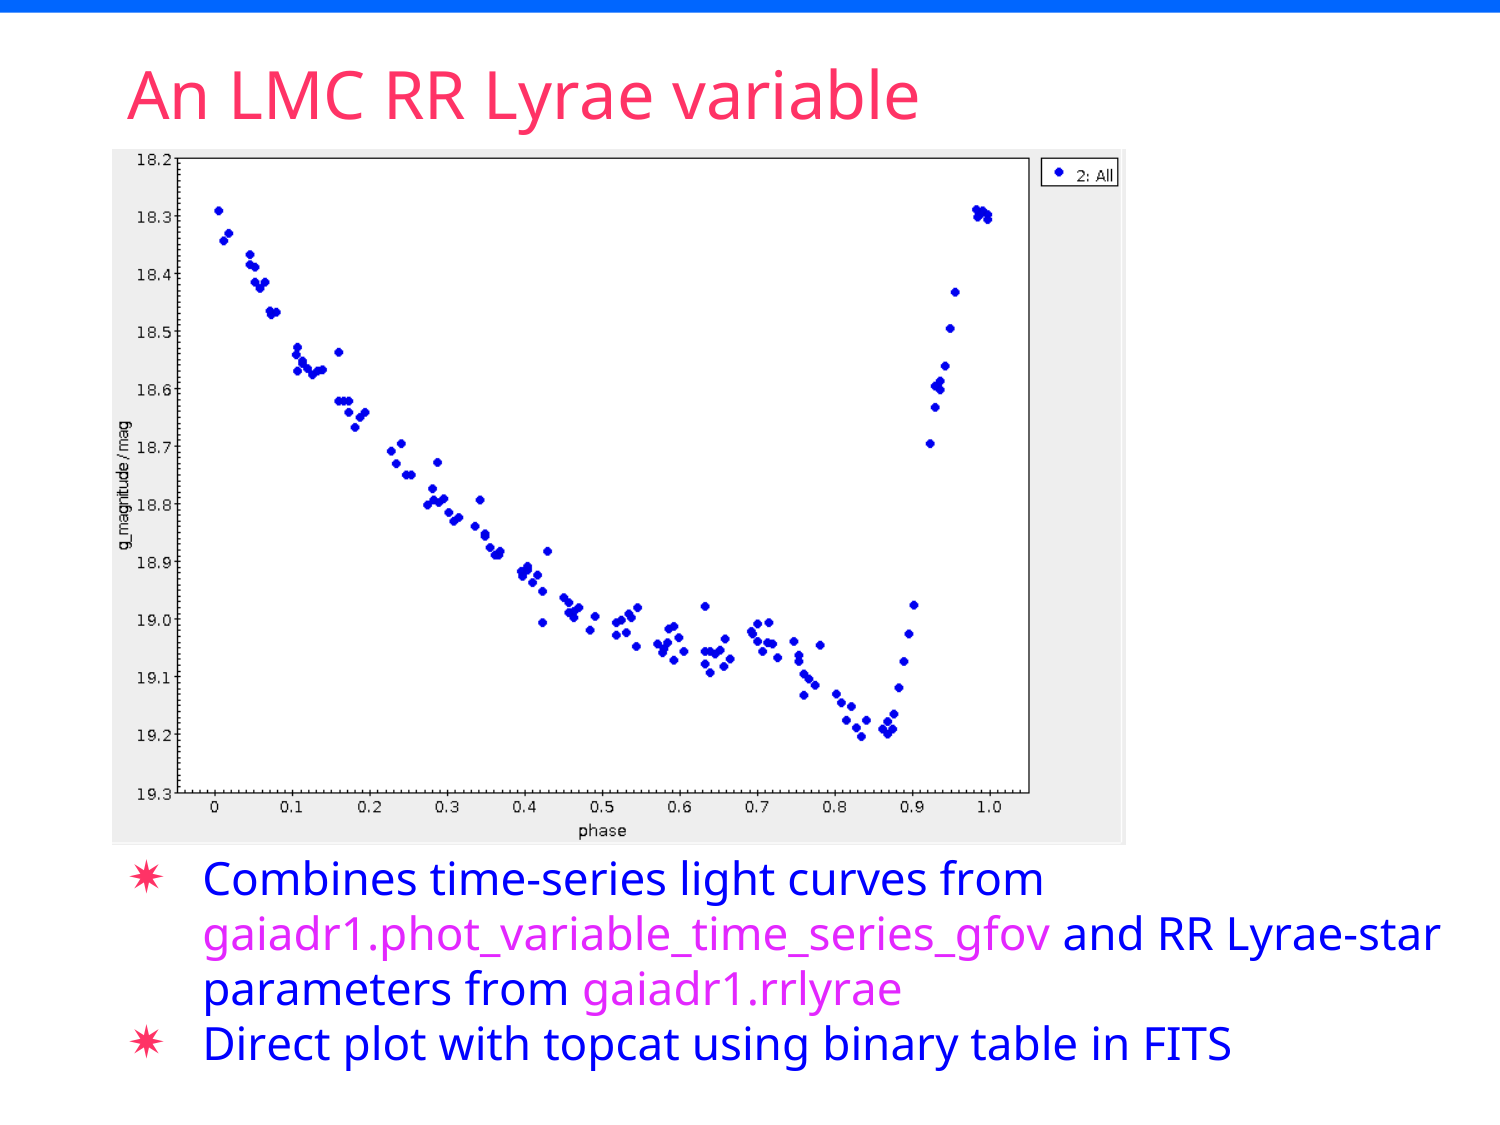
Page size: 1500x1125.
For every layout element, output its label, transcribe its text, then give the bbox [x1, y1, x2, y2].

text_box Combines time-series light curves from gaiadr1.phot_variable_time_series_gfov and RR Lyrae-star parameters from gaiadr1.rrlyrae Direct plot with topcat using binary table in FITS [112, 787, 1463, 1078]
text_box An LMC RR Lyrae variable [112, 45, 1201, 150]
picture [112, 149, 1126, 787]
